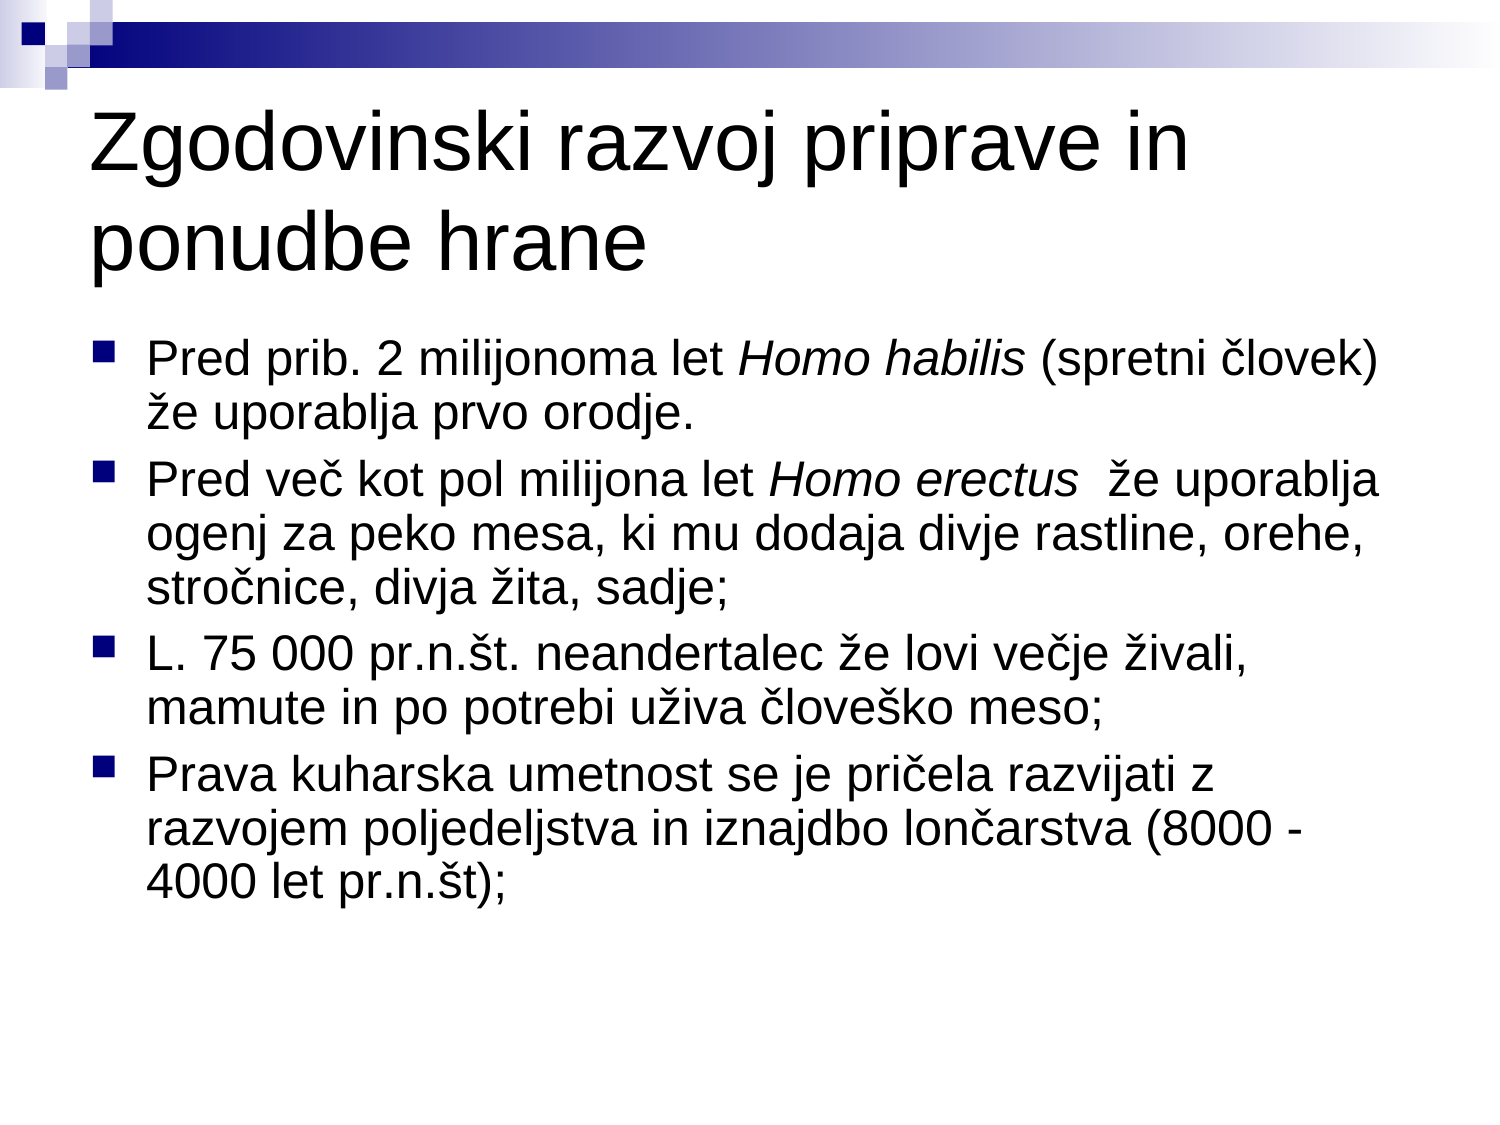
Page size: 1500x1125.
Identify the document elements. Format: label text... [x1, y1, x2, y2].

title Zgodovinski razvoj priprave in ponudbe hrane [75, 75, 1426, 301]
list Pred prib. 2 milijonoma let Homo habilis (spretni človek) že uporablja prvo orodje. Pred več kot pol milijona let Homo erectus že uporablja ogenj za peko mesa, ki mu dodaja divje rastline, orehe, stročnice, divja žita, sadje; L. 75 000 pr.n.št. neandertalec že lovi večje živali, mamute in po potrebi uživa človeško meso; Prava kuharska umetnost se je pričela razvijati z razvojem poljedeljstva in iznajdbo lončarstva (8000 - 4000 let pr.n.št); [75, 324, 1426, 963]
